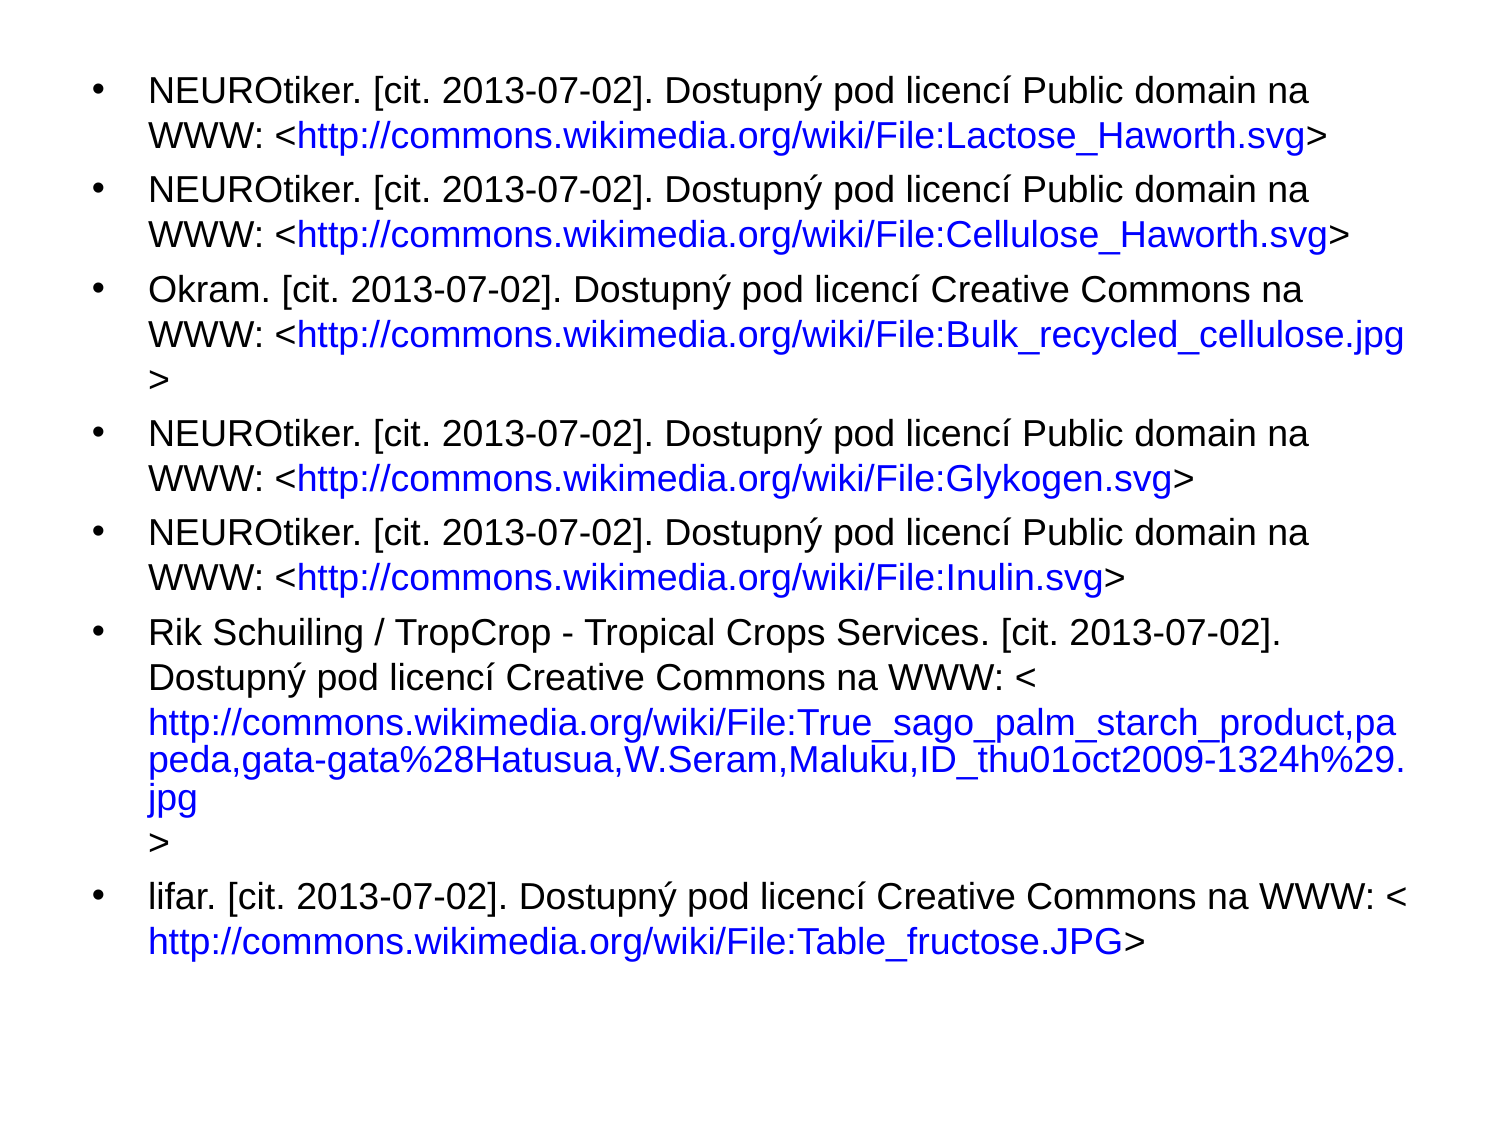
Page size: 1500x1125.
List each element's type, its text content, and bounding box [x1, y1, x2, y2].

list NEUROtiker. [cit. 2013-07-02]. Dostupný pod licencí Public domain na WWW: <http://commons.wikimedia.org/wiki/File:Lactose_Haworth.svg> NEUROtiker. [cit. 2013-07-02]. Dostupný pod licencí Public domain na WWW: <http://commons.wikimedia.org/wiki/File:Cellulose_Haworth.svg> Okram. [cit. 2013-07-02]. Dostupný pod licencí Creative Commons na WWW: <http://commons.wikimedia.org/wiki/File:Bulk_recycled_cellulose.jpg> NEUROtiker. [cit. 2013-07-02]. Dostupný pod licencí Public domain na WWW: <http://commons.wikimedia.org/wiki/File:Glykogen.svg> NEUROtiker. [cit. 2013-07-02]. Dostupný pod licencí Public domain na WWW: <http://commons.wikimedia.org/wiki/File:Inulin.svg> Rik Schuiling / TropCrop - Tropical Crops Services. [cit. 2013-07-02]. Dostupný pod licencí Creative Commons na WWW: <http://commons.wikimedia.org/wiki/File:True_sago_palm_starch_product,papeda,gata-gata%28Hatusua,W.Seram,Maluku,ID_thu01oct2009-1324h%29.jpg> lifar. [cit. 2013-07-02]. Dostupný pod licencí Creative Commons na WWW: <http://commons.wikimedia.org/wiki/File:Table_fructose.JPG> [76, 58, 1427, 1010]
